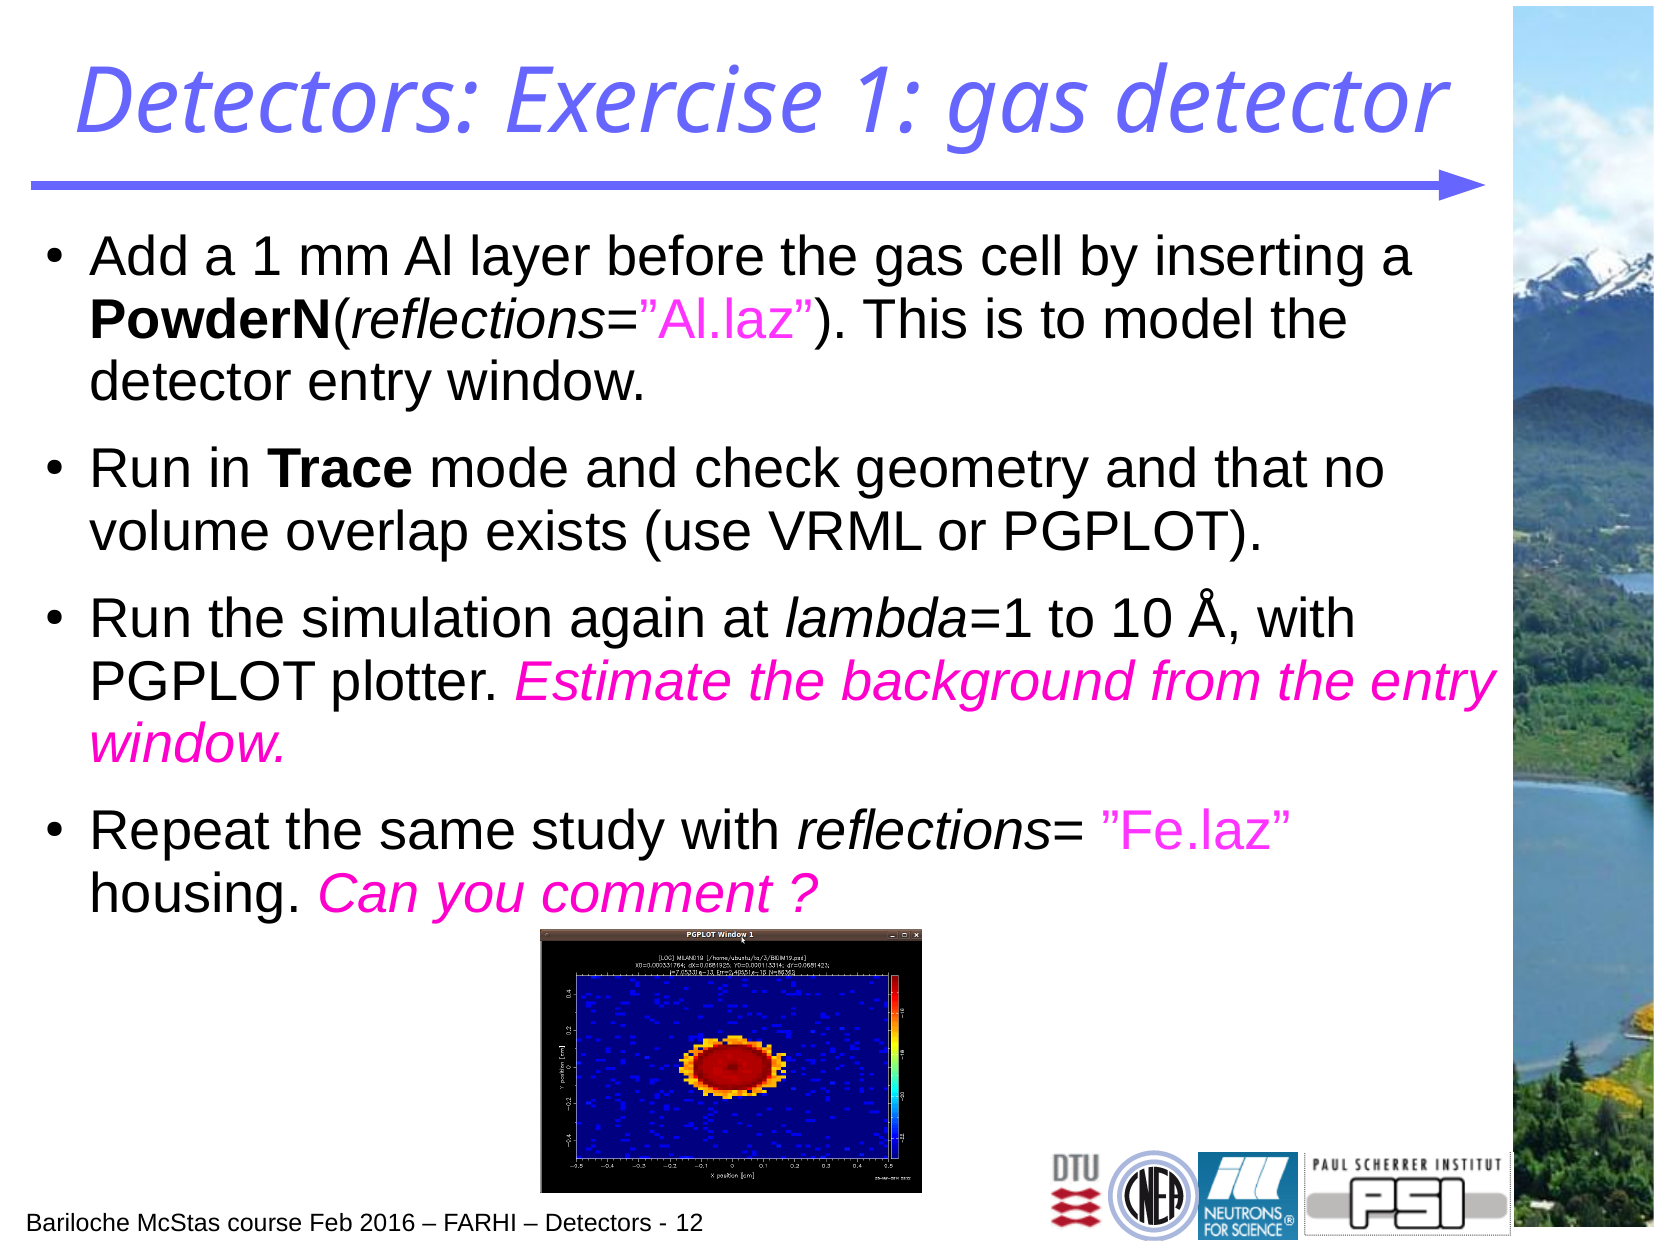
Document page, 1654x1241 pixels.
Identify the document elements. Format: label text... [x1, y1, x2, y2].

picture [1050, 1152, 1103, 1230]
title Detectors: Exercise 1: gas detector [17, 31, 1506, 163]
picture [1108, 6, 1654, 1241]
picture [540, 929, 922, 1193]
list Add a 1 mm Al layer before the gas cell by inserting a PowderN(reflections=”Al.laz”). This is to model the detector entry window. Run in Trace mode and check geometry and that no volume overlap exists (use VRML or PGPLOT). Run the simulation again at lambda=1 to 10 Å, with PGPLOT plotter. Estimate the background from the entry window. Repeat the same study with reflections= ”Fe.laz” housing. Can you comment ? [30, 225, 1501, 931]
